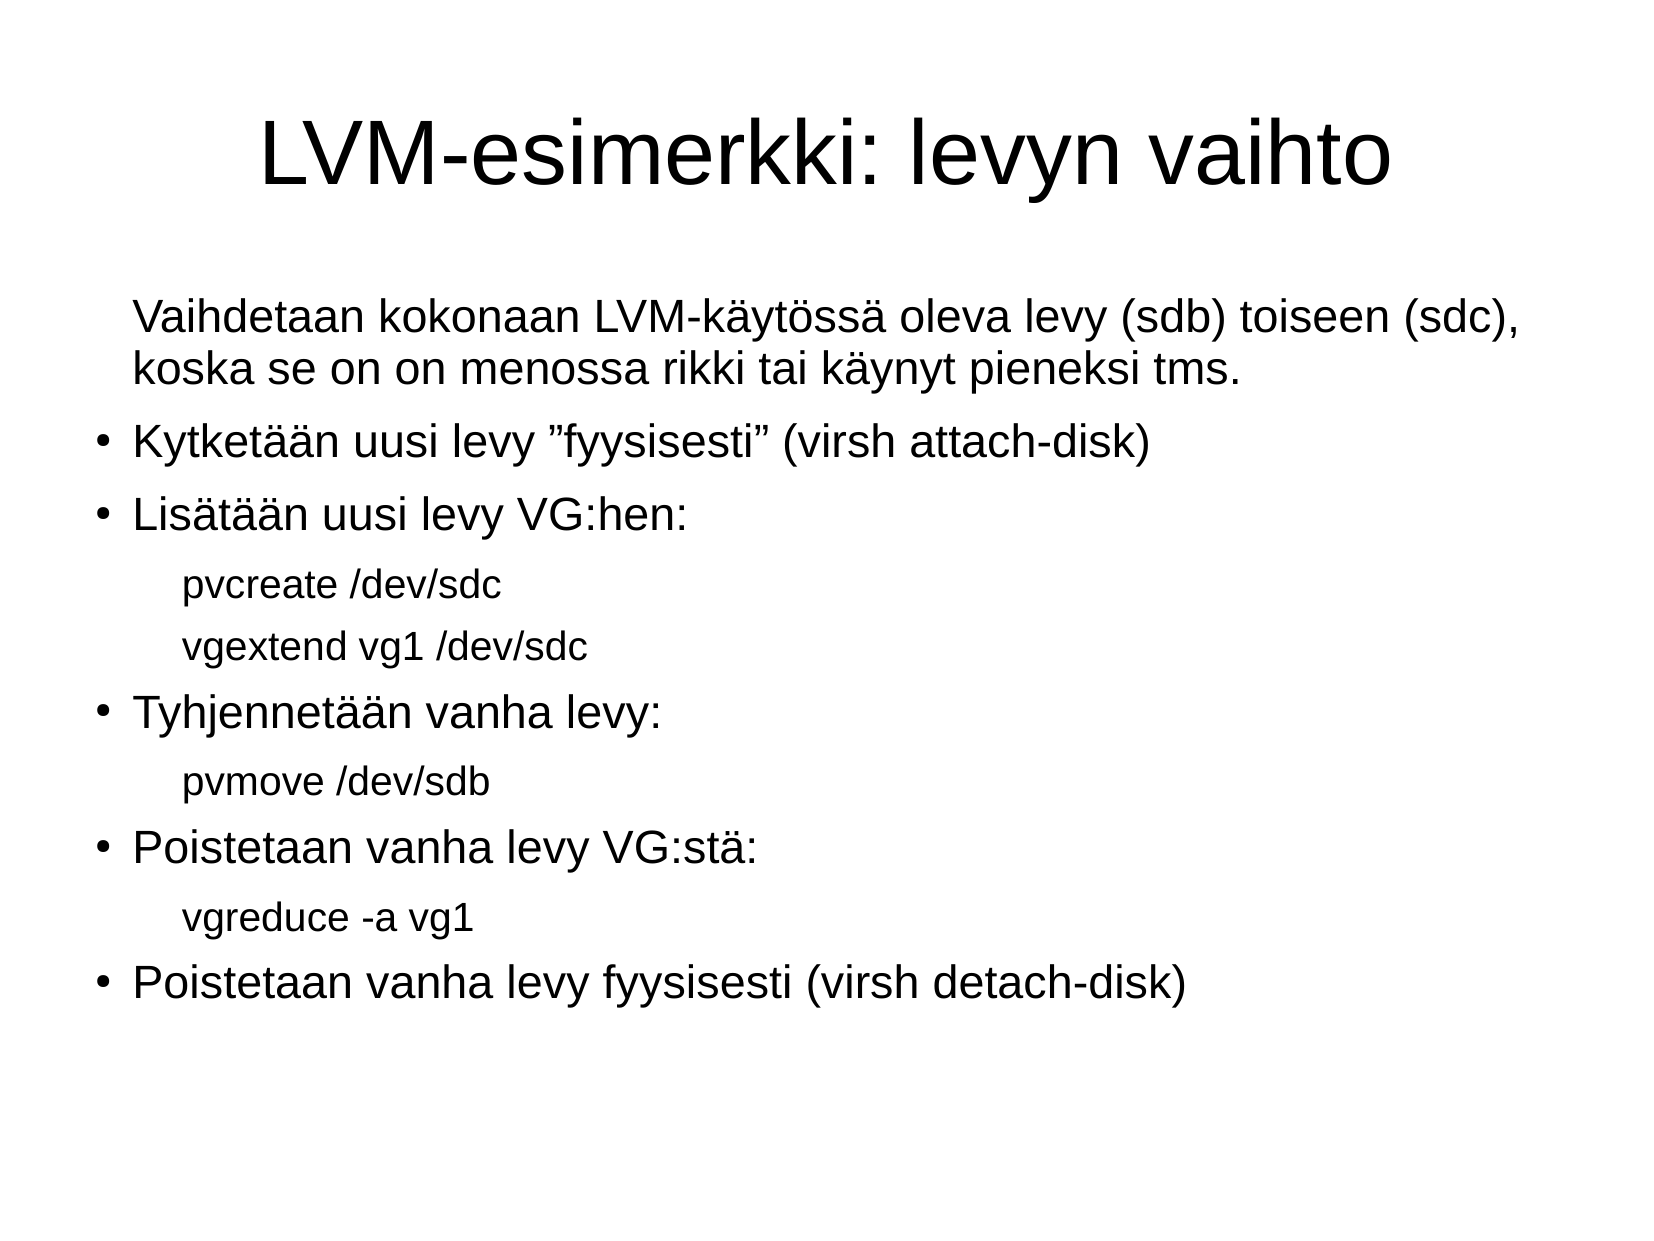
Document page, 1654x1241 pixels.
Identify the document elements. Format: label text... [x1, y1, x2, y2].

title LVM-esimerkki: levyn vaihto [82, 49, 1571, 257]
list Vaihdetaan kokonaan LVM-käytössä oleva levy (sdb) toiseen (sdc), koska se on on menossa rikki tai käynyt pieneksi tms. Kytketään uusi levy ”fyysisesti” (virsh attach-disk) Lisätään uusi levy VG:hen: pvcreate /dev/sdc vgextend vg1 /dev/sdc Tyhjennetään vanha levy: pvmove /dev/sdb Poistetaan vanha levy VG:stä: vgreduce -a vg1 Poistetaan vanha levy fyysisesti (virsh detach-disk) [82, 290, 1571, 1010]
